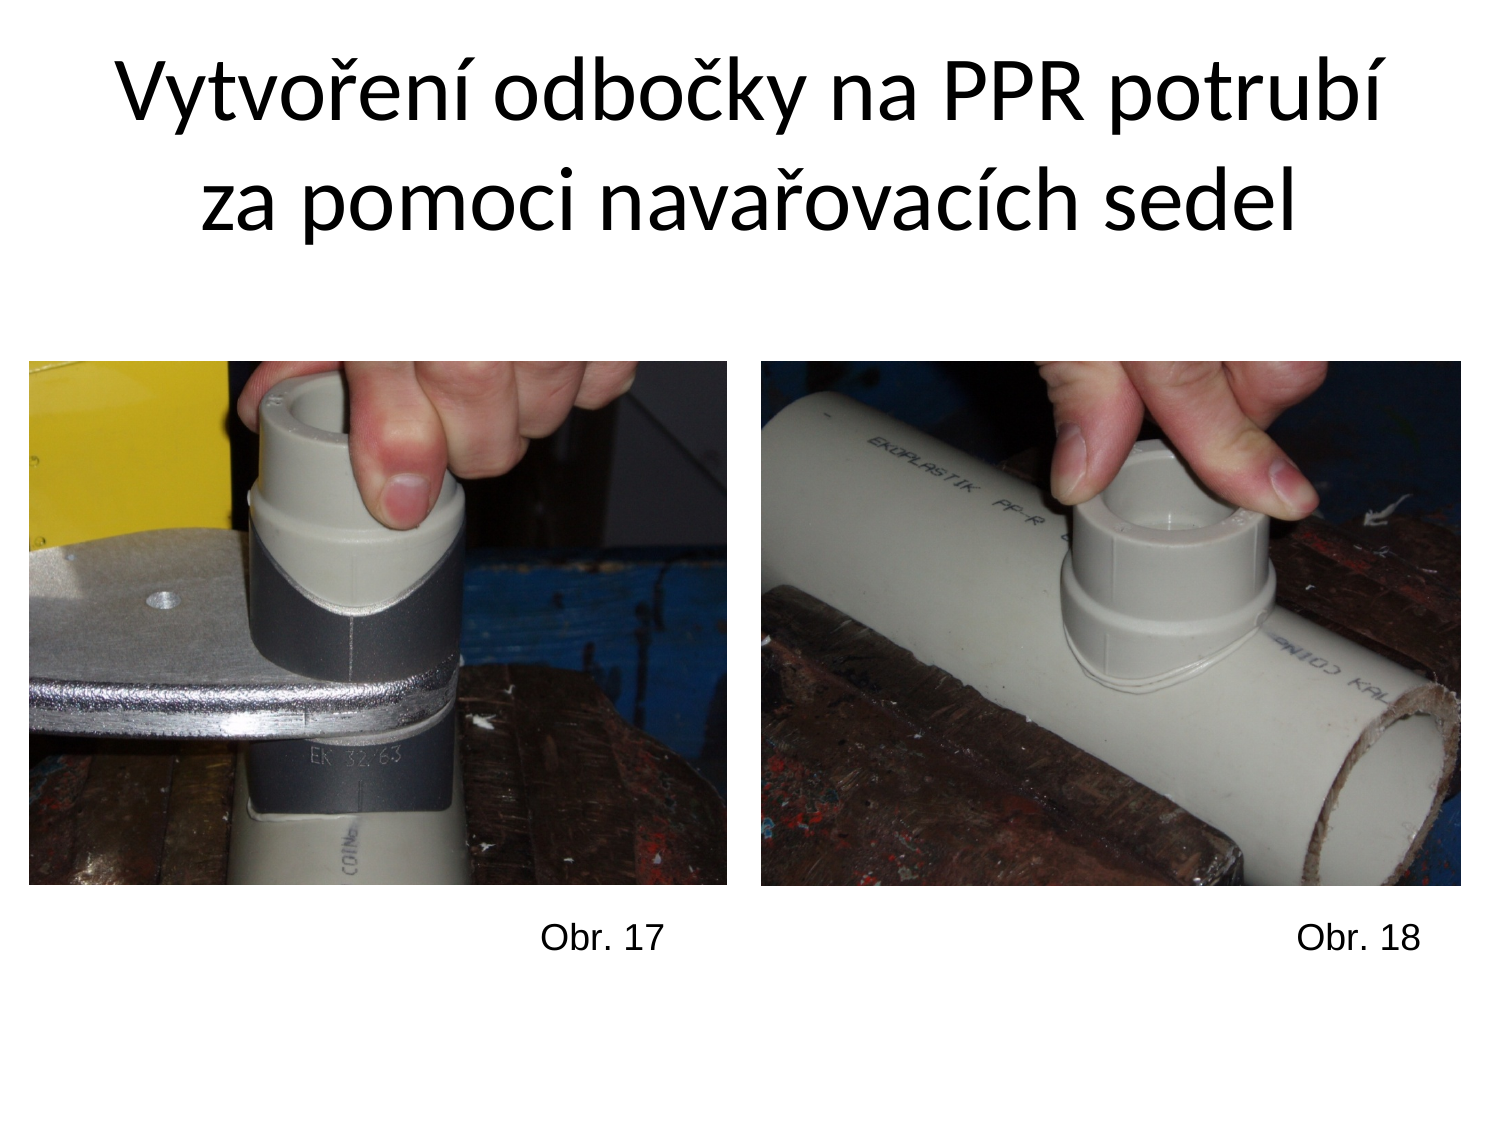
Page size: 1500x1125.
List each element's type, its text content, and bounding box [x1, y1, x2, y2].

text_box Obr. 17 [525, 904, 719, 966]
text_box Obr. 18 [1281, 904, 1461, 966]
title Vytvoření odbočky na PPR potrubí za pomoci navařovacích sedel [75, 21, 1426, 257]
picture [761, 361, 1461, 886]
text_box [29, 361, 727, 885]
